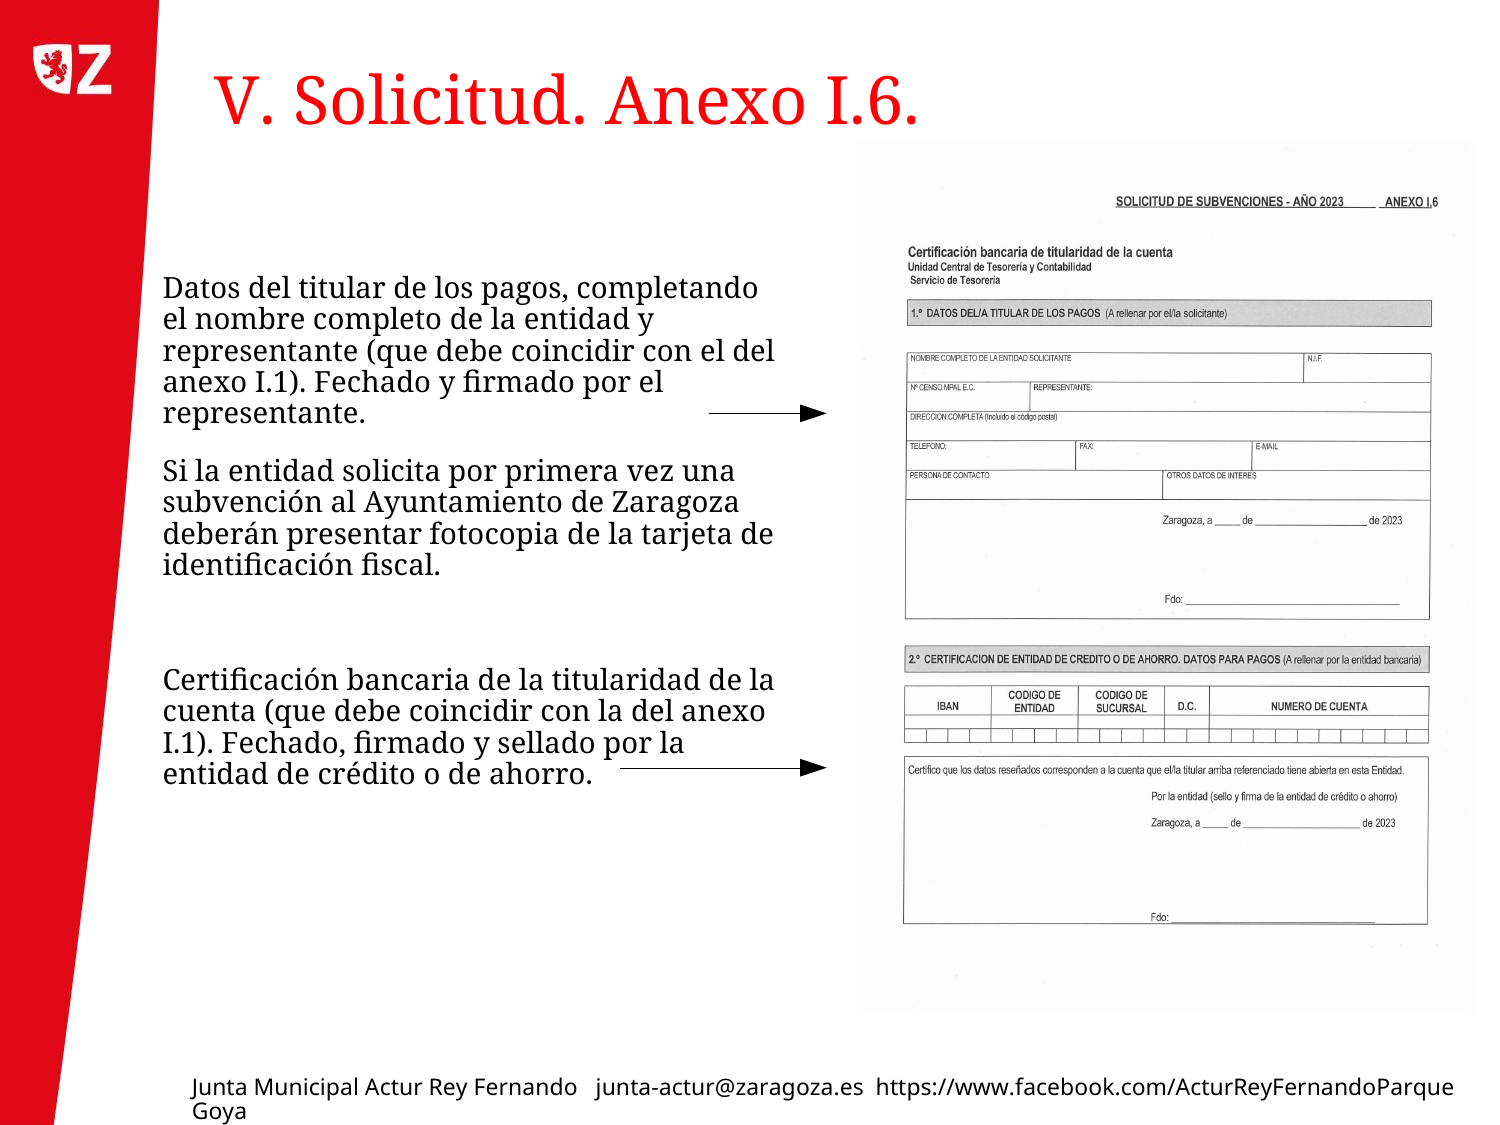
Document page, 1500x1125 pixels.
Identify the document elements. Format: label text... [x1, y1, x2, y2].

picture [856, 139, 1477, 1017]
text_box V. Solicitud. Anexo I.6. [199, 49, 1413, 146]
text_box Datos del titular de los pagos, completando el nombre completo de la entidad y representante (que debe coincidir con el del anexo I.1). Fechado y firmado por el representante. Si la entidad solicita por primera vez una subvención al Ayuntamiento de Zaragoza deberán presentar fotocopia de la tarjeta de identificación fiscal. Certificación bancaria de la titularidad de la cuenta (que debe coincidir con la del anexo I.1). Fechado, firmado y sellado por la entidad de crédito o de ahorro. [147, 265, 798, 886]
picture [0, 0, 160, 1125]
